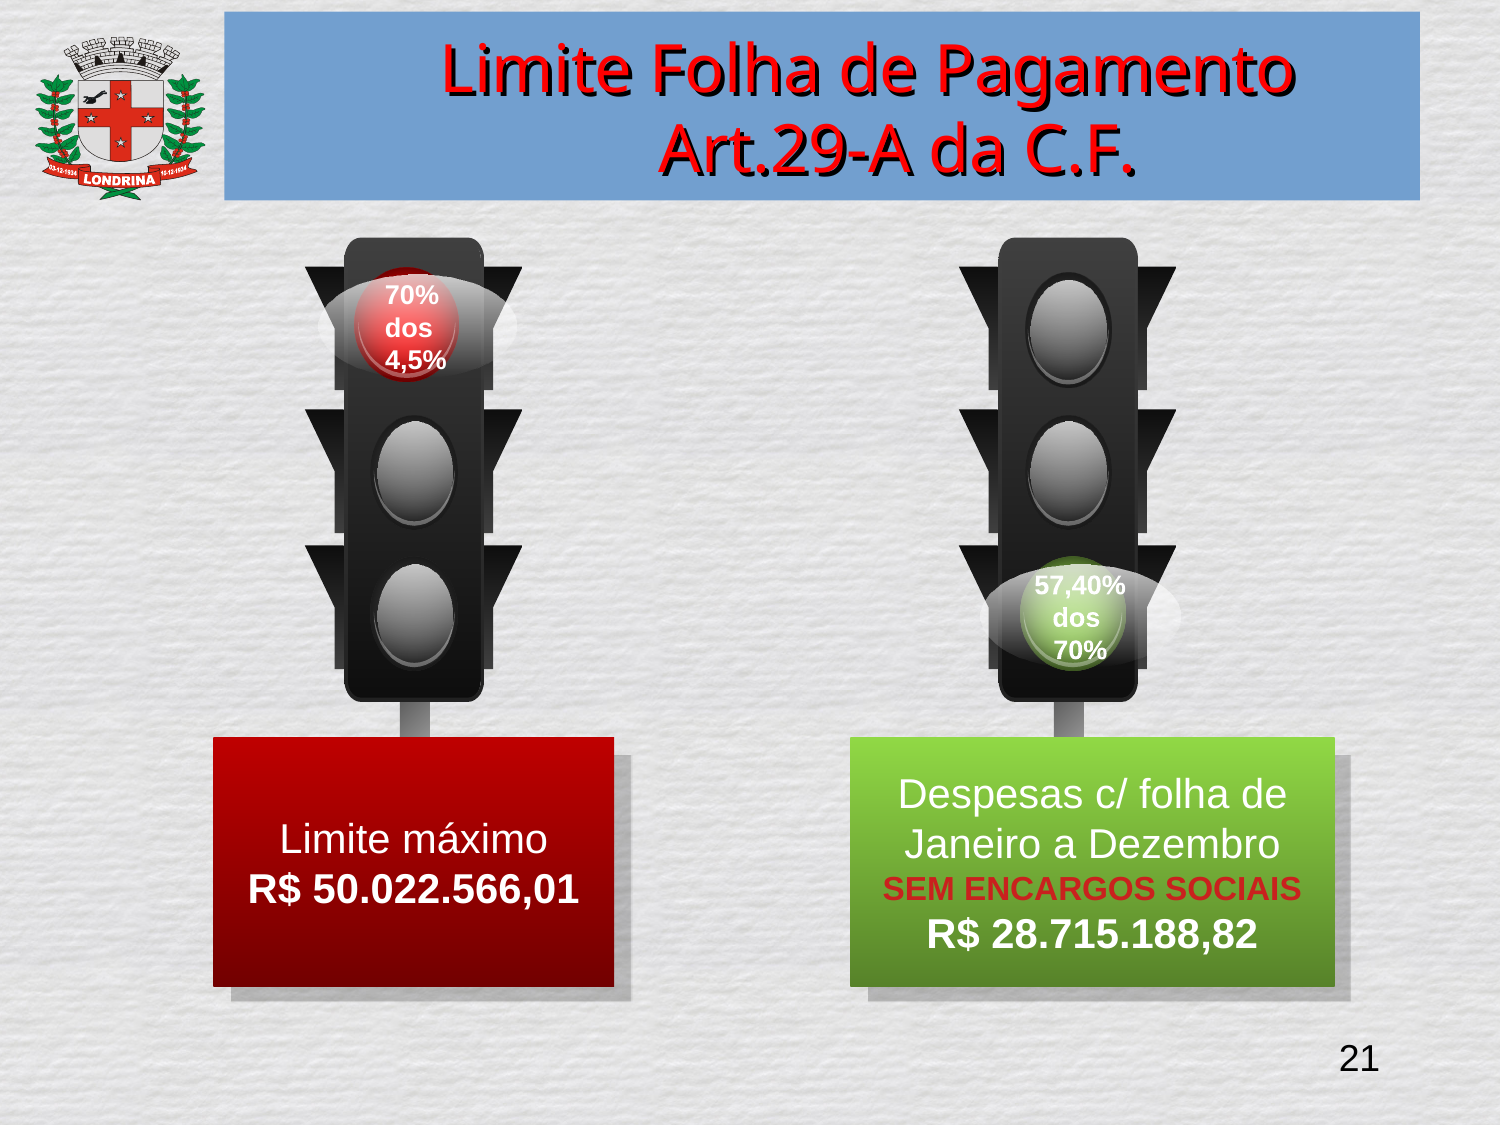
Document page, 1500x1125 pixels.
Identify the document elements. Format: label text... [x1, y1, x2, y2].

text_box 70% dos 4,5% [318, 274, 517, 378]
picture [0, 0, 1500, 1125]
text_box [988, 637, 1147, 737]
text_box Limite Folha de Pagamento Art.29-A da C.F. [224, 11, 1420, 201]
text_box Despesas c/ folha de Janeiro a Dezembro SEM ENCARGOS SOCIAIS R$ 28.715.188,82 [850, 737, 1335, 987]
text_box [304, 355, 523, 737]
text_box <número> [1323, 1027, 1500, 1098]
text_box 57,40% dos 70% [980, 564, 1181, 668]
text_box Limite máximo R$ 50.022.566,01 [213, 737, 615, 987]
text_box [958, 237, 1177, 599]
text_box [304, 237, 523, 308]
